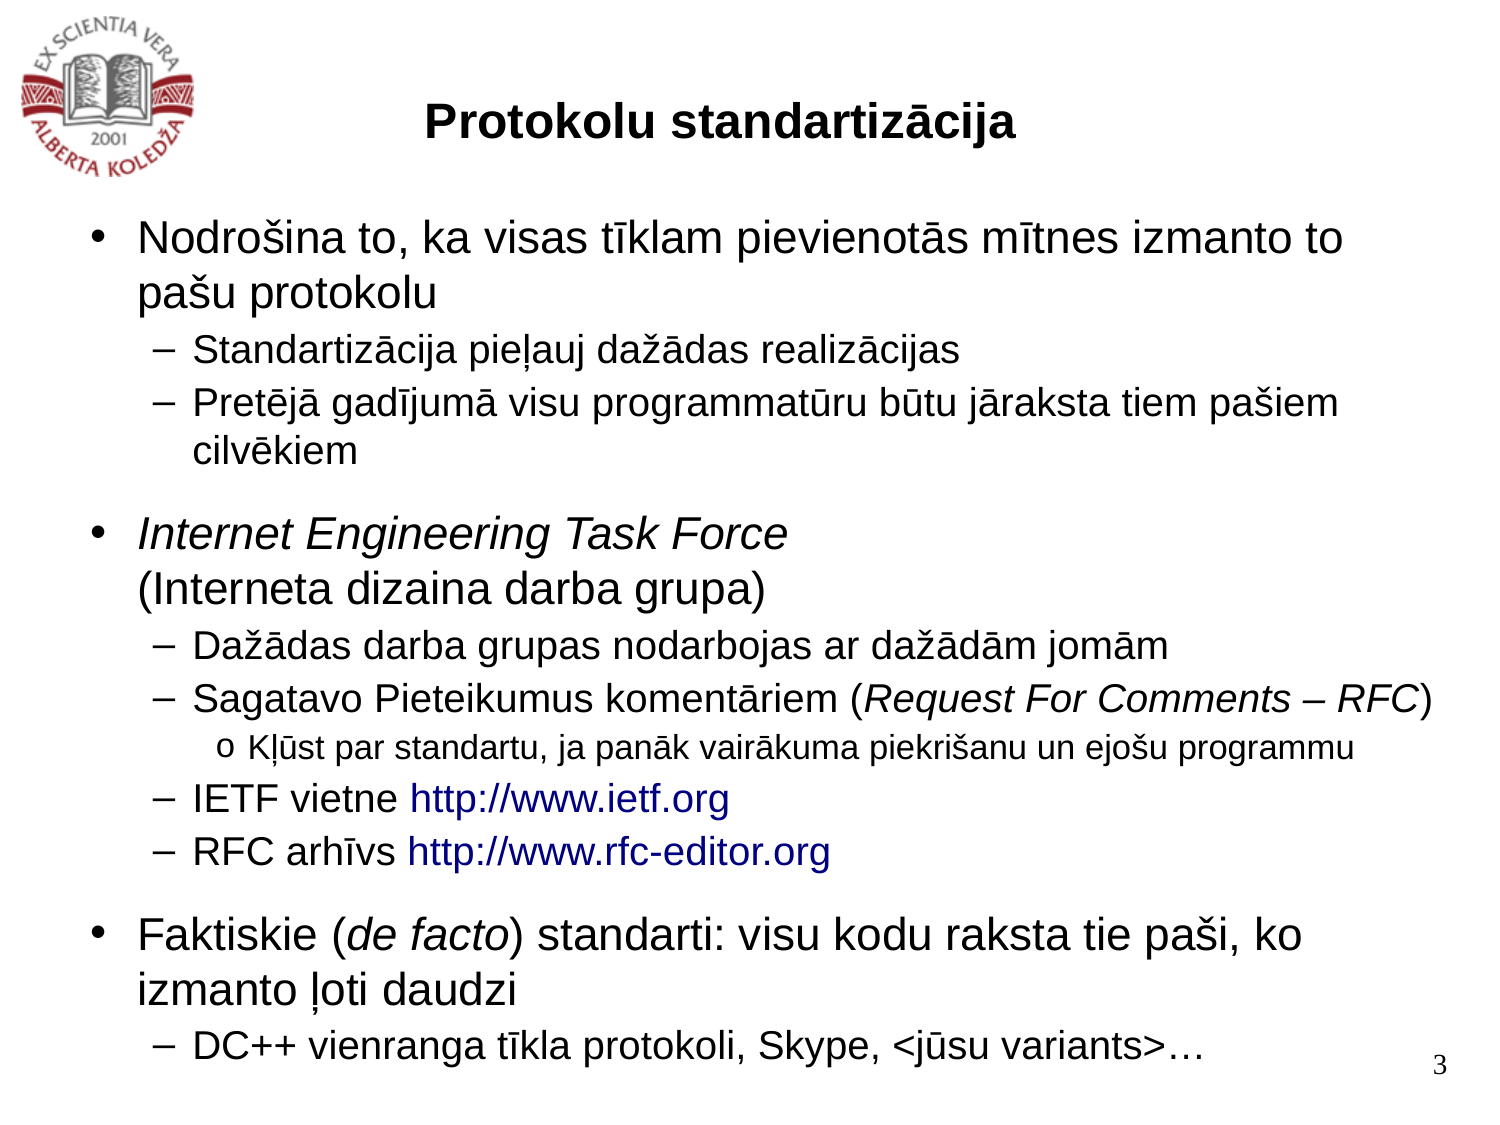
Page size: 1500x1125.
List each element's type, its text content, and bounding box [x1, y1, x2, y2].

title Protokolu standartizācija [50, 62, 1374, 175]
picture [21, 16, 194, 177]
list Nodrošina to, ka visas tīklam pievienotās mītnes izmanto to pašu protokolu Standartizācija pieļauj dažādas realizācijas Pretējā gadījumā visu programmatūru būtu jāraksta tiem pašiem cilvēkiem Internet Engineering Task Force (Interneta dizaina darba grupa) Dažādas darba grupas nodarbojas ar dažādām jomām Sagatavo Pieteikumus komentāriem (Request For Comments – RFC) Kļūst par standartu, ja panāk vairākuma piekrišanu un ejošu programmu IETF vietne http://www.ietf.org RFC arhīvs http://www.rfc-editor.org Faktiskie (de facto) standarti: visu kodu raksta tie paši, ko izmanto ļoti daudzi DC++ vienranga tīkla protokoli, Skype, <jūsu variants>… [74, 200, 1463, 1101]
